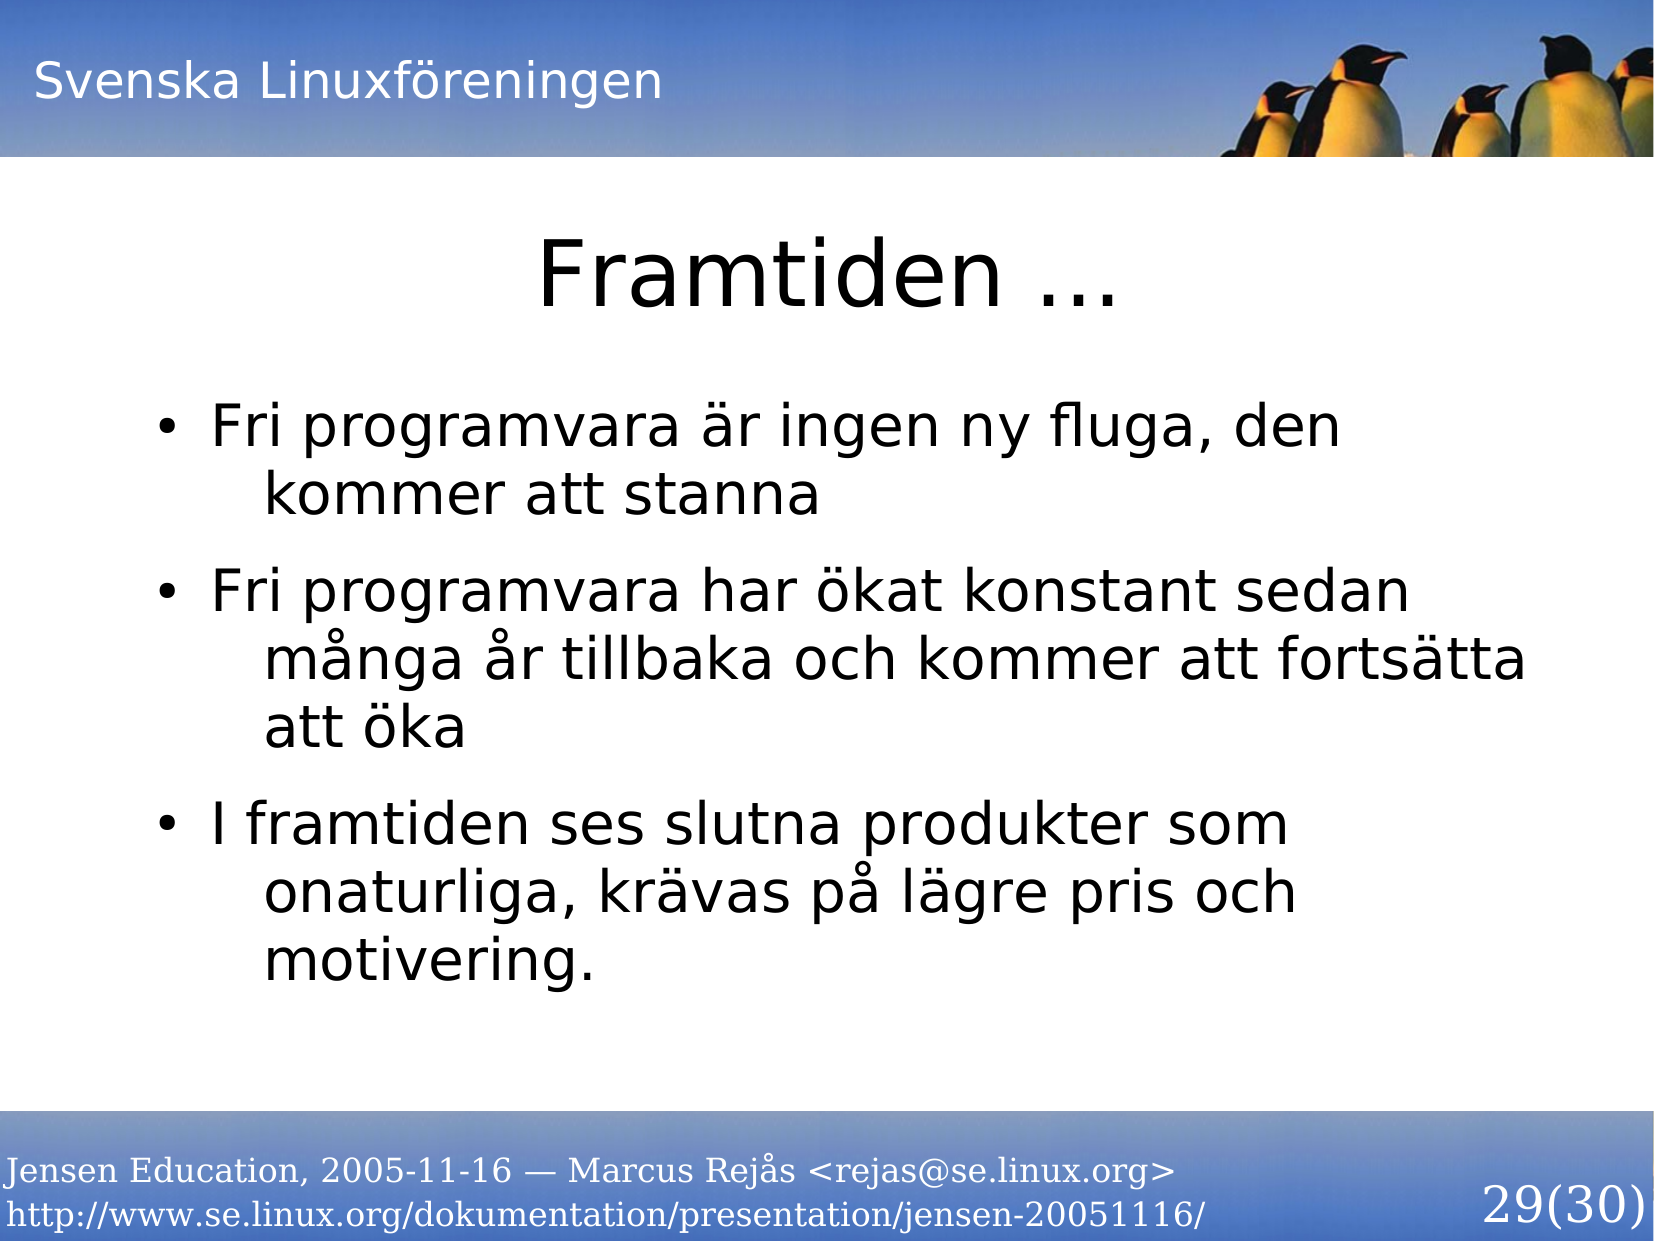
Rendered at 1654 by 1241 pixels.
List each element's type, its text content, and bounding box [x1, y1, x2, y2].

picture [0, 1111, 1654, 1241]
list Fri programvara är ingen ny fluga, den kommer att stanna Fri programvara har ökat konstant sedan många år tillbaka och kommer att fortsätta att öka I framtiden ses slutna produkter som onaturliga, krävas på lägre pris och motivering. [121, 392, 1534, 1092]
picture [0, 0, 1654, 157]
title Framtiden ... [123, 160, 1537, 389]
